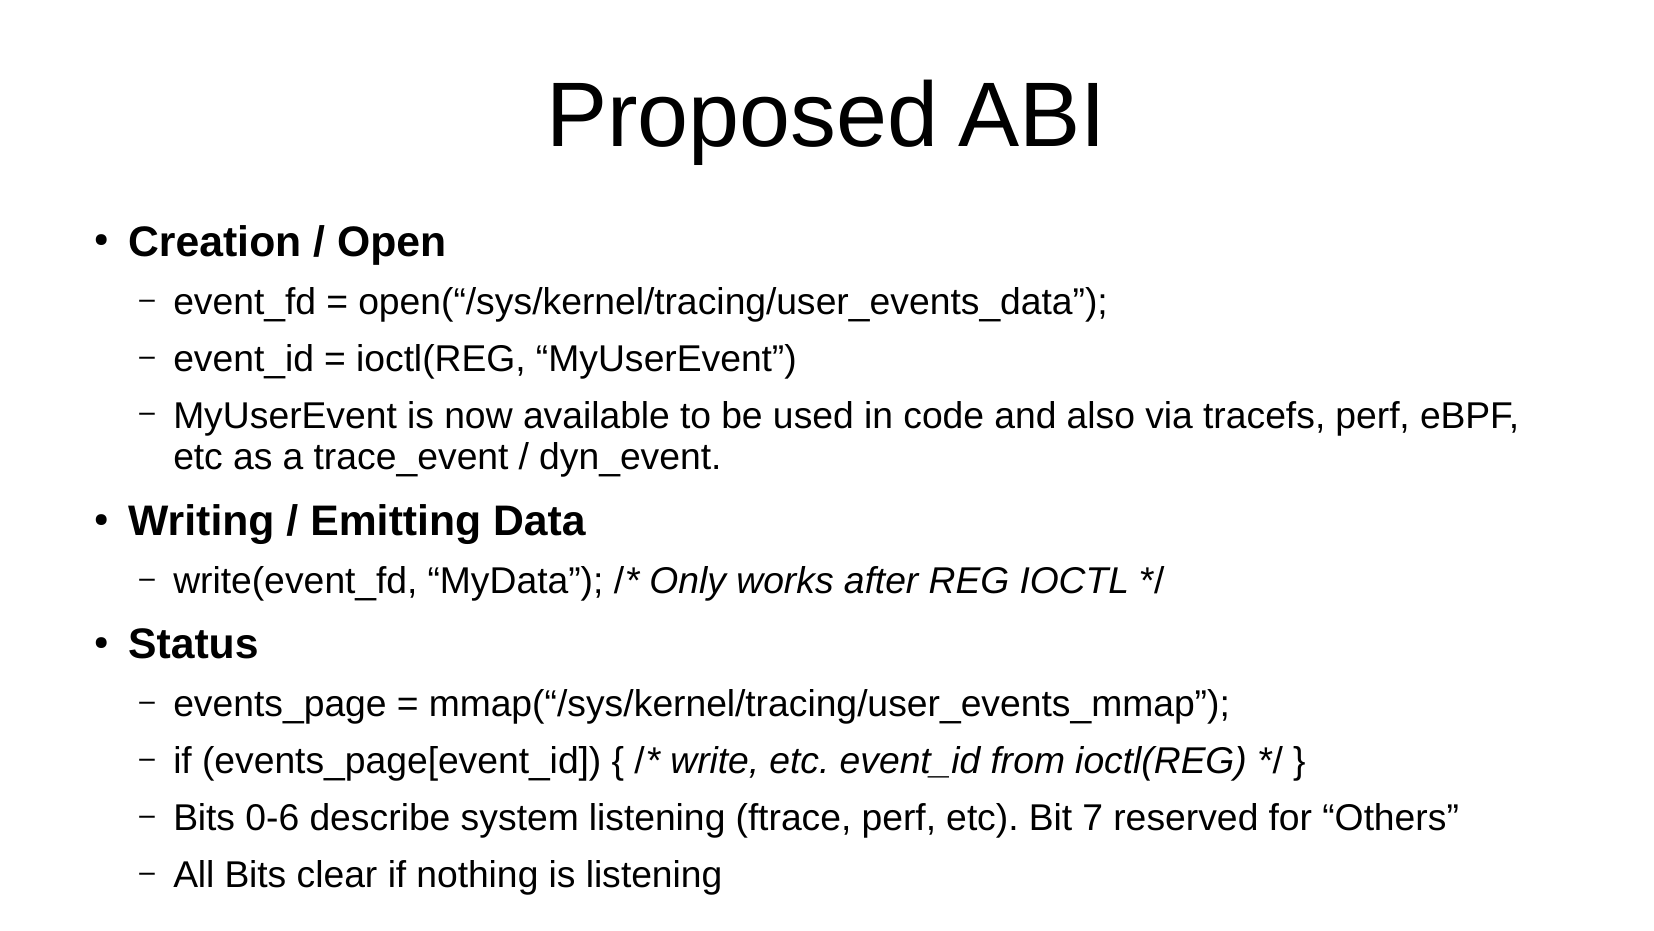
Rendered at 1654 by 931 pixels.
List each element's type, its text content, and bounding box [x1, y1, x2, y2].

title Proposed ABI [82, 37, 1571, 193]
list Creation / Open event_fd = open(“/sys/kernel/tracing/user_events_data”); event_id = ioctl(REG, “MyUserEvent”) MyUserEvent is now available to be used in code and also via tracefs, perf, eBPF, etc as a trace_event / dyn_event. Writing / Emitting Data write(event_fd, “MyData”); /* Only works after REG IOCTL */ Status events_page = mmap(“/sys/kernel/tracing/user_events_mmap”); if (events_page[event_id]) { /* write, etc. event_id from ioctl(REG) */ } Bits 0-6 describe system listening (ftrace, perf, etc). Bit 7 reserved for “Others” All Bits clear if nothing is listening [82, 217, 1571, 901]
